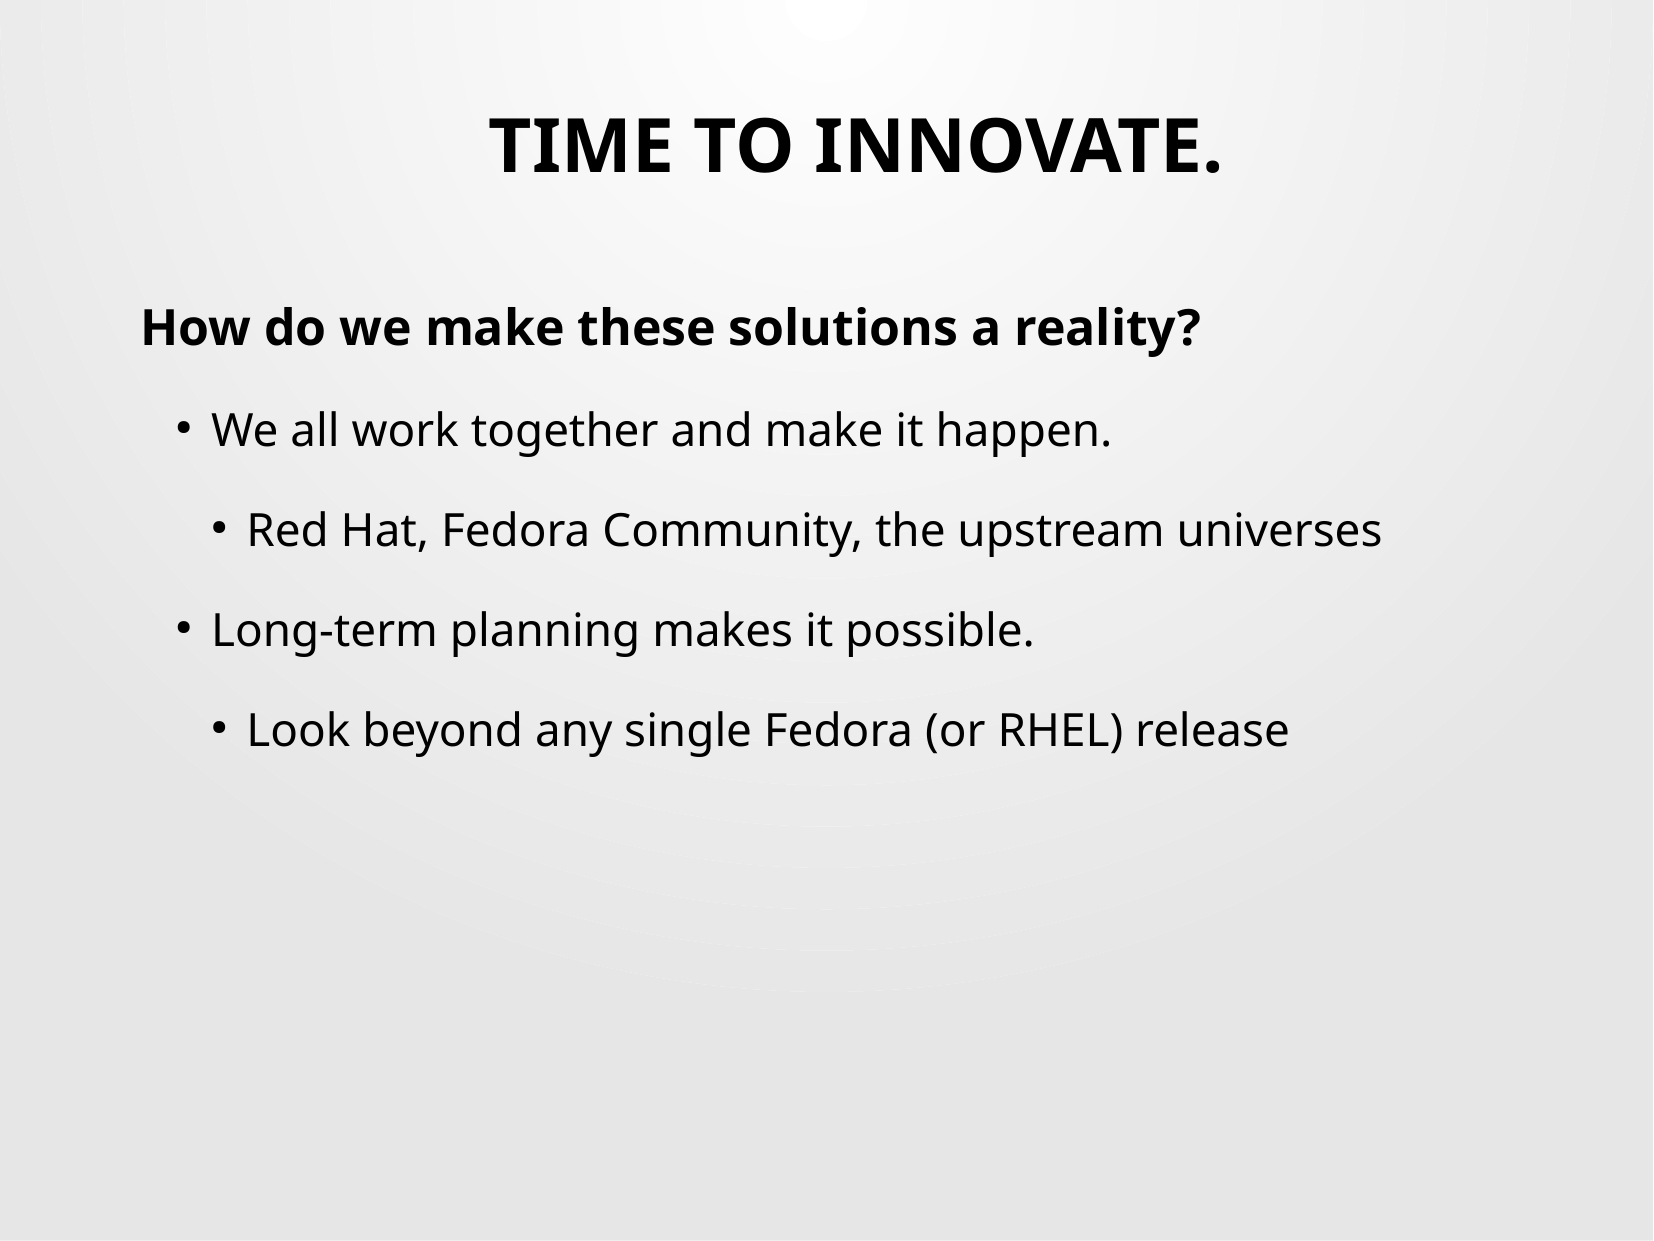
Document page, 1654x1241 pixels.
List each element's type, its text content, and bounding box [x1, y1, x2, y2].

text_box How do we make these solutions a reality? We all work together and make it happen. Red Hat, Fedora Community, the upstream universes Long-term planning makes it possible. Look beyond any single Fedora (or RHEL) release [90, 284, 1591, 811]
text_box TIME TO INNOVATE. [474, 84, 1231, 196]
